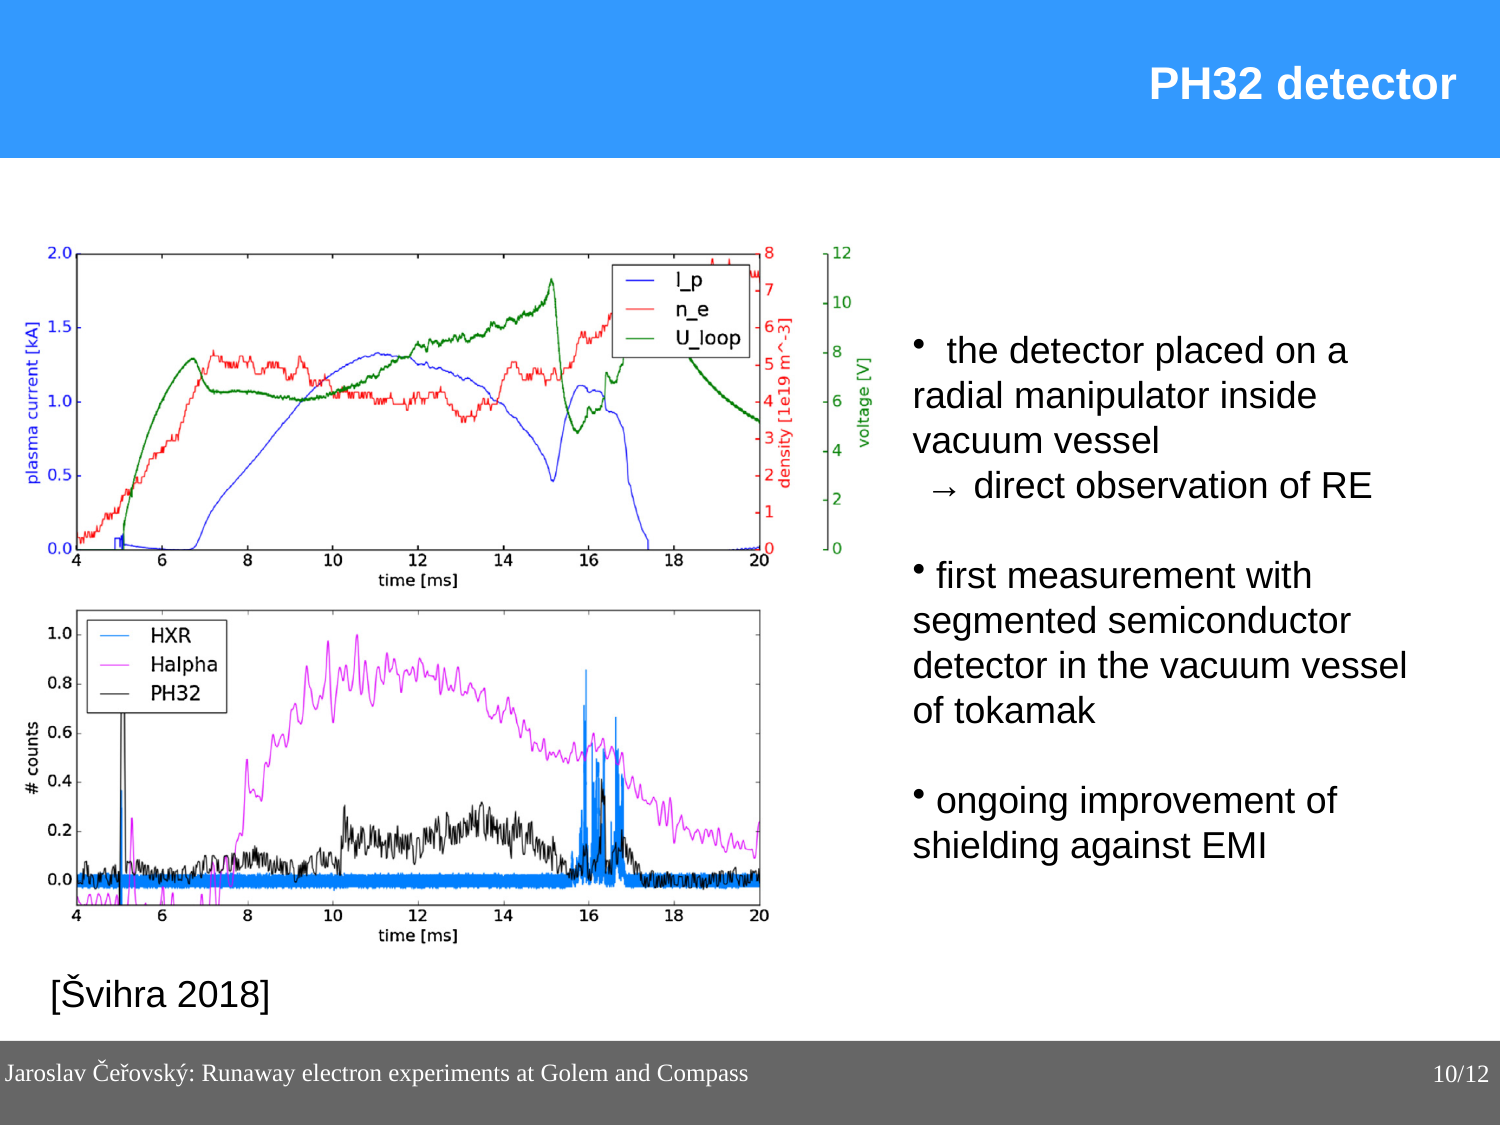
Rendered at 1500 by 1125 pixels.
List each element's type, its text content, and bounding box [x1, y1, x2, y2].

text_box the detector placed on a radial manipulator inside vacuum vessel → direct observation of RE first measurement with segmented semiconductor detector in the vacuum vessel of tokamak ongoing improvement of shielding against EMI [897, 318, 1453, 874]
text_box [Švihra 2018] [35, 962, 343, 1023]
text_box PH32 detector [825, 54, 1483, 108]
text_box [60, 210, 1456, 900]
picture [9, 223, 880, 963]
